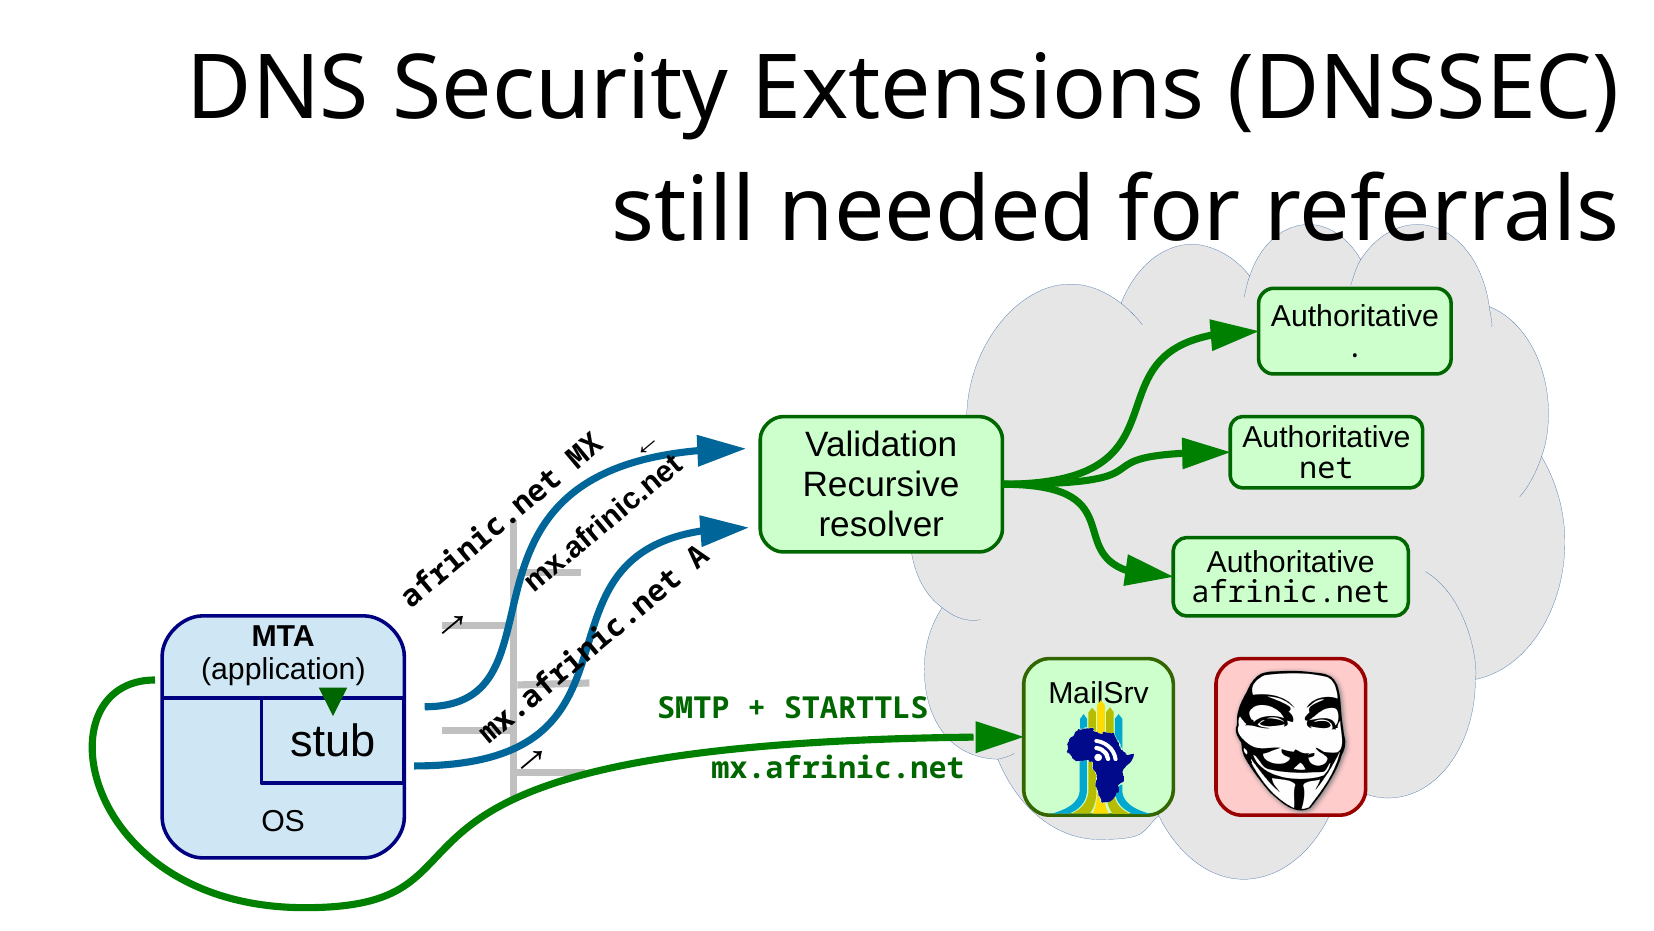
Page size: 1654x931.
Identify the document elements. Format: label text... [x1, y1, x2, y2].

picture [949, 224, 974, 234]
picture [88, 224, 1565, 912]
picture [1054, 224, 1079, 234]
title DNS Security Extensions (DNSSEC) still needed for referrals [1, 23, 1620, 221]
picture [1163, 224, 1189, 234]
picture [1515, 224, 1538, 235]
